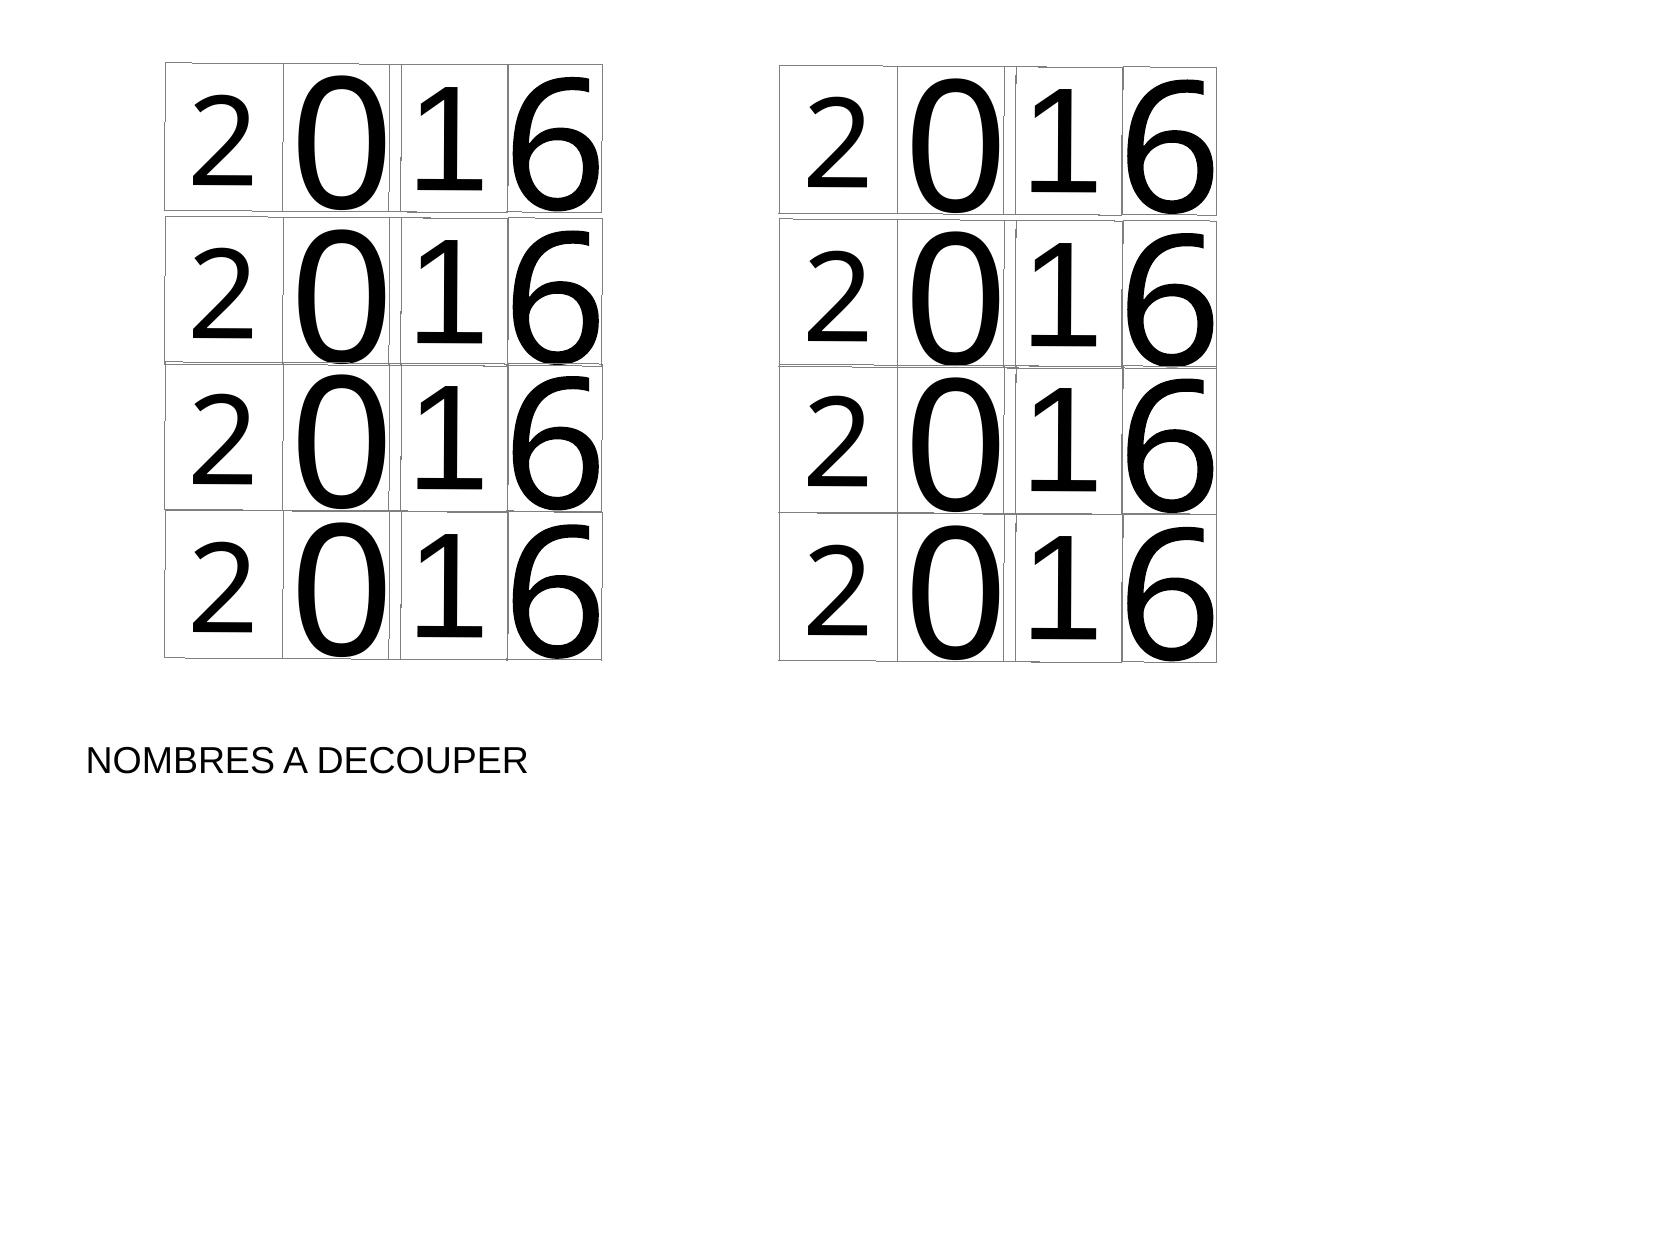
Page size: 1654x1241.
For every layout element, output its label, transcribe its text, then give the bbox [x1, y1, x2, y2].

text_box 6 [508, 511, 603, 661]
text_box 6 [1122, 514, 1217, 663]
text_box 1 [1003, 365, 1122, 514]
text_box 0 [283, 510, 389, 660]
text_box 6 [508, 217, 603, 364]
text_box 1 [388, 511, 507, 660]
text_box 2 [164, 216, 284, 365]
text_box 1 [1003, 66, 1122, 216]
text_box 2 [778, 65, 898, 214]
text_box 6 [1122, 365, 1217, 514]
text_box 6 [1122, 220, 1217, 366]
text_box 0 [283, 63, 389, 212]
text_box 0 [928, 245, 983, 352]
text_box 6 [1144, 297, 1197, 353]
text_box 6 [1144, 442, 1197, 499]
text_box 6 [530, 294, 582, 351]
text_box 2 [164, 62, 284, 212]
text_box 6 [530, 440, 582, 496]
text_box 0 [283, 362, 389, 511]
text_box 1 [1003, 220, 1122, 366]
text_box 0 [283, 217, 389, 363]
text_box 0 [898, 219, 1004, 365]
text_box 2 [778, 364, 898, 513]
text_box 2 [779, 218, 898, 365]
text_box 0 [898, 66, 1004, 215]
text_box 6 [1122, 66, 1217, 216]
text_box 6 [508, 64, 603, 213]
text_box 1 [388, 217, 507, 364]
text_box 6 [508, 363, 603, 512]
text_box 0 [898, 365, 1004, 514]
text_box 2 [164, 361, 284, 510]
text_box 1 [388, 363, 507, 511]
text_box 2 [778, 512, 898, 662]
text_box 1 [1003, 514, 1122, 663]
text_box 0 [314, 243, 369, 350]
text_box 2 [164, 510, 284, 659]
text_box 1 [388, 64, 507, 213]
text_box 0 [898, 513, 1004, 662]
text_box NOMBRES A DECOUPER [70, 732, 827, 790]
